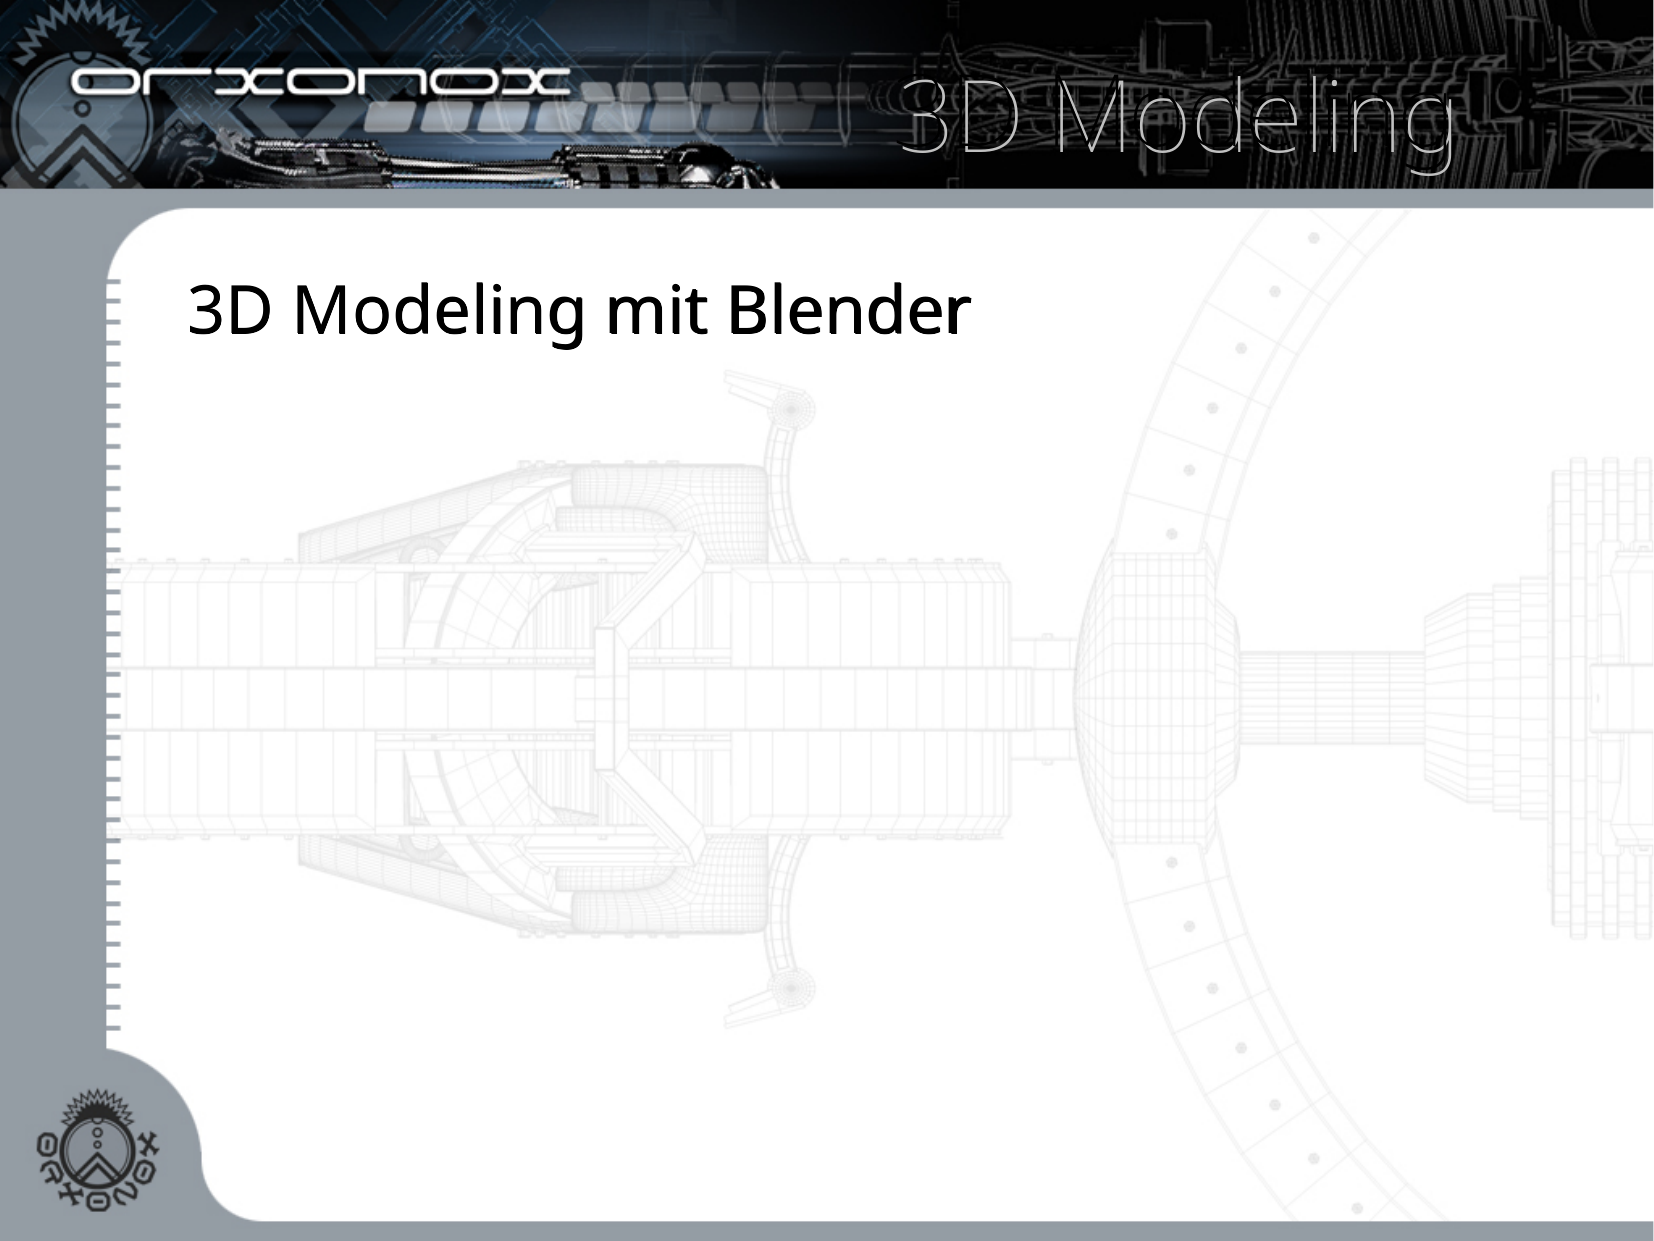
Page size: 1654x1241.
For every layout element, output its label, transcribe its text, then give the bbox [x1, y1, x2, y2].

picture [0, 0, 1654, 1241]
text_box 3D Modeling mit Blender [187, 262, 1538, 341]
text_box 3D Modeling [842, 32, 1523, 164]
